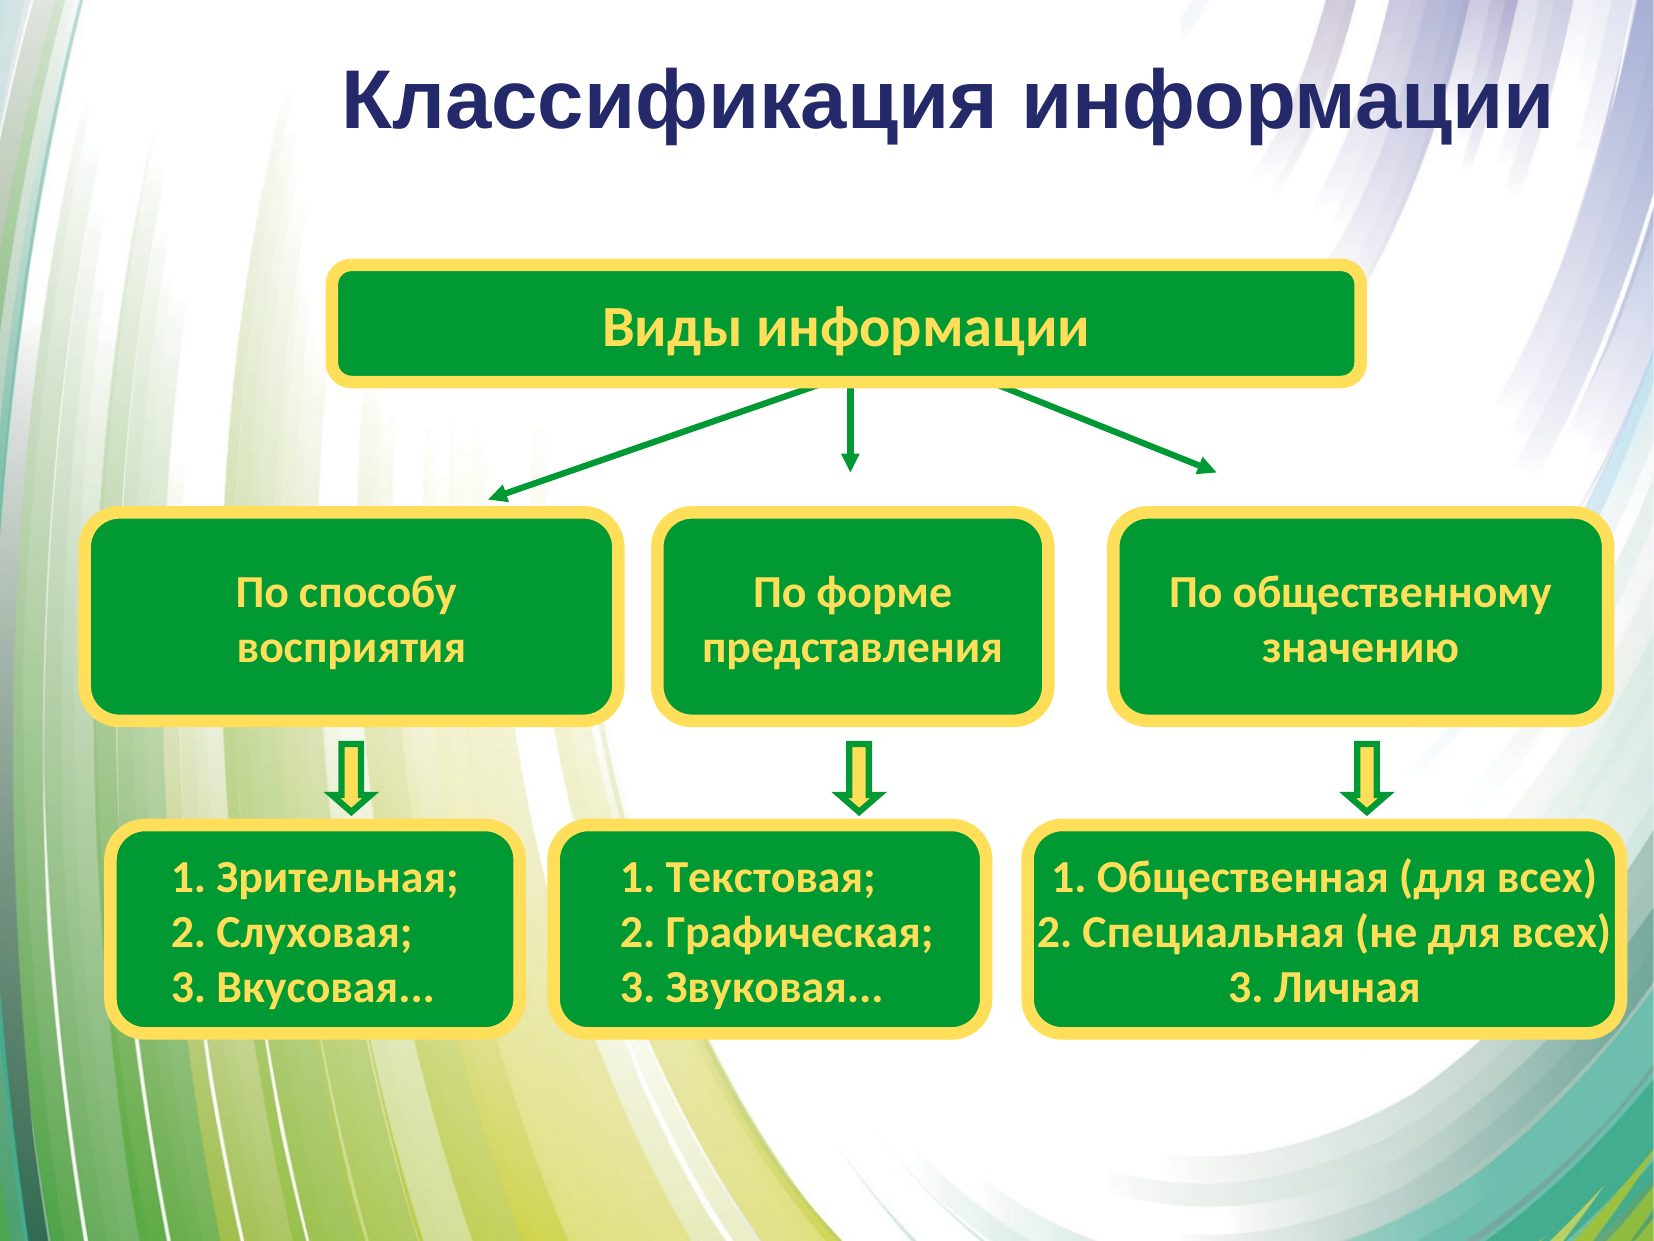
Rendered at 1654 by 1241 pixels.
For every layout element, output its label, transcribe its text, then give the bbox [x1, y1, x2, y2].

text_box По общественному значению [1113, 512, 1609, 721]
text_box 1. Текстовая; 2. Графическая; 3. Звуковая... [553, 825, 987, 1034]
text_box [331, 744, 371, 812]
text_box Классификация информации [84, 34, 1571, 166]
text_box 1. Зрительная; 2. Слуховая; 3. Вкусовая... [110, 825, 520, 1034]
text_box Виды информации [331, 264, 1361, 383]
text_box По форме представления [657, 512, 1049, 721]
text_box [1347, 744, 1387, 812]
text_box По способу восприятия [84, 512, 619, 721]
text_box [839, 744, 879, 812]
text_box 1. Общественная (для всех) 2. Специальная (не для всех) 3. Личная [1027, 825, 1622, 1034]
picture [0, 0, 1654, 1241]
